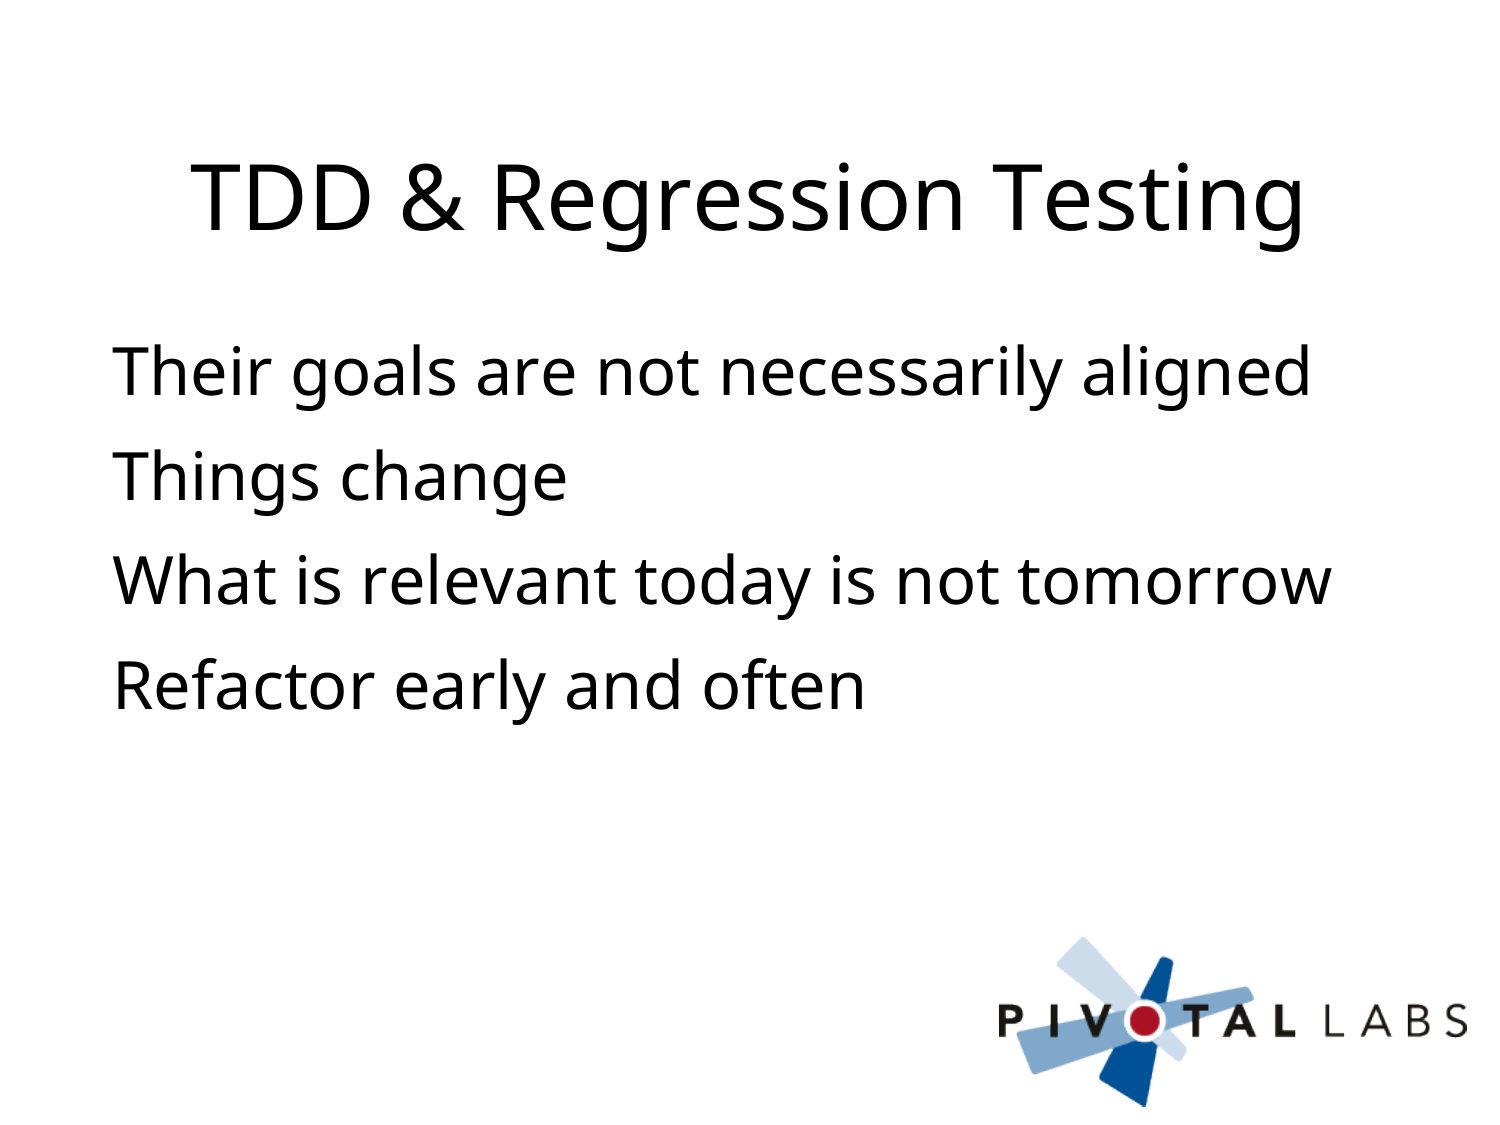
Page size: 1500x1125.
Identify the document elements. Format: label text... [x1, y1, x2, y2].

title TDD & Regression Testing [112, 76, 1388, 312]
picture [999, 937, 1467, 1107]
list Their goals are not necessarily aligned Things change What is relevant today is not tomorrow Refactor early and often [112, 324, 1388, 1000]
